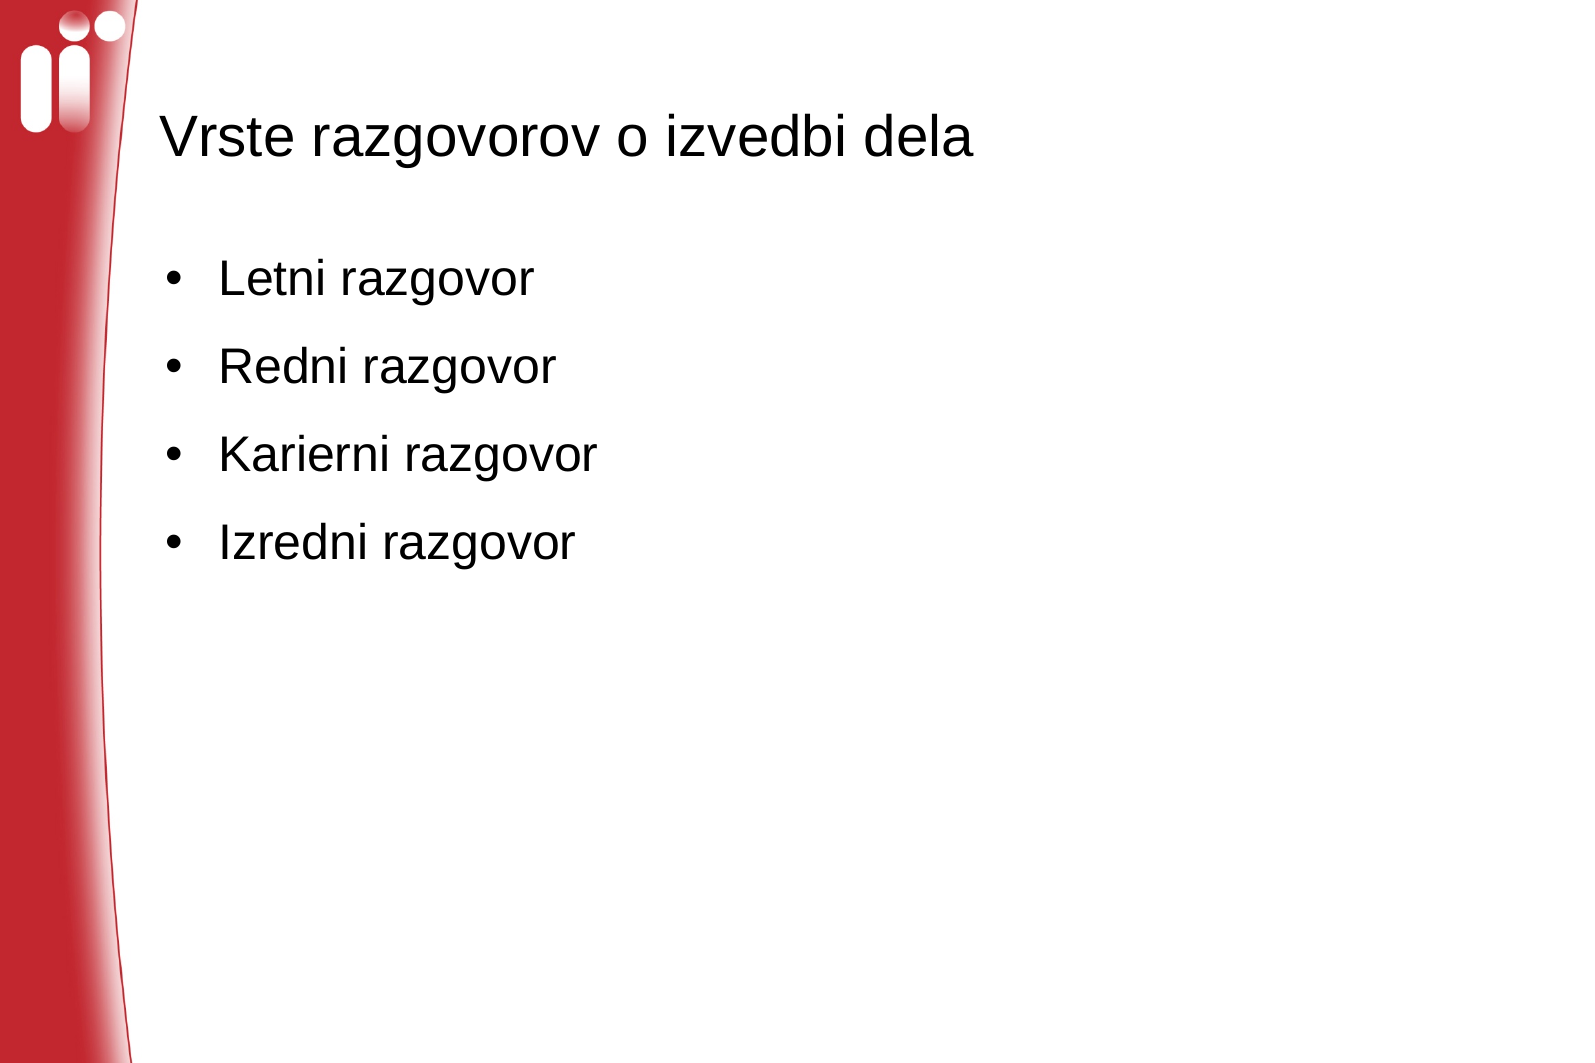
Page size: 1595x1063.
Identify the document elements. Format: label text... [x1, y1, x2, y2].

picture [0, 0, 1414, 1063]
title Vrste razgovorov o izvedbi dela [159, 22, 1515, 248]
list Letni razgovor Redni razgovor Karierni razgovor Izredni razgovor [147, 248, 1515, 1063]
